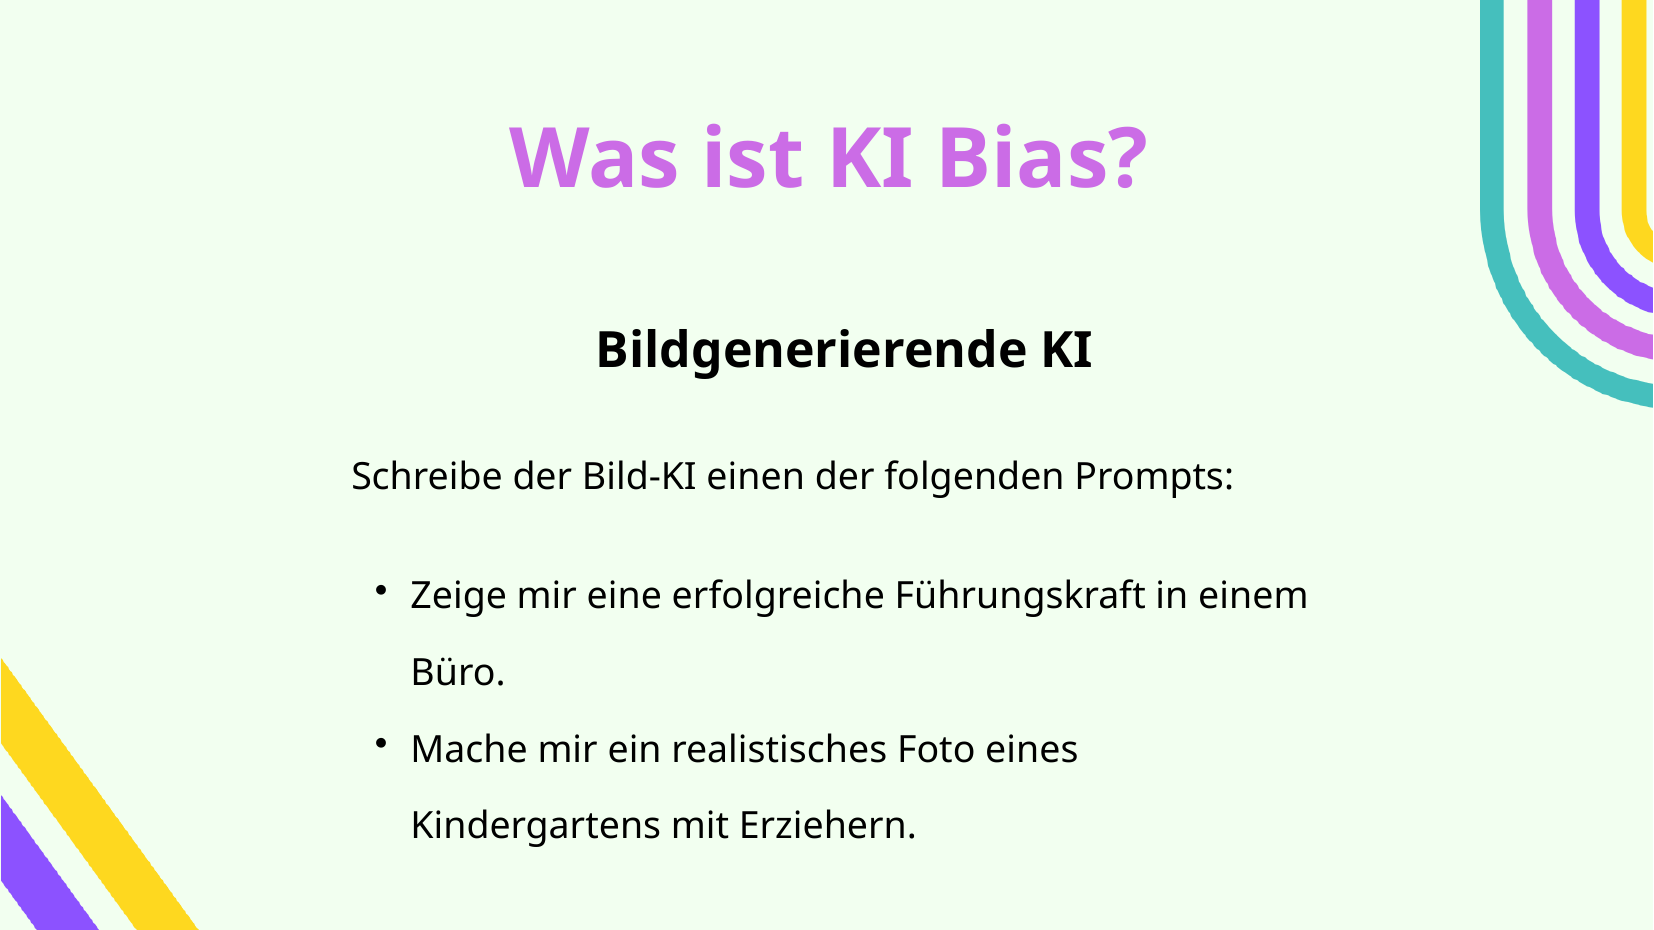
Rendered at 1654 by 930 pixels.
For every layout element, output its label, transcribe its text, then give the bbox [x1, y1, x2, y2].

text_box Bildgenerierende KI Schreibe der Bild-KI einen der folgenden Prompts: Zeige mir eine erfolgreiche Führungskraft in einem Büro. Mache mir ein realistisches Foto eines Kindergartens mit Erziehern. [301, 272, 1354, 930]
picture [1, 574, 301, 930]
text_box Was ist KI Bias? [220, 90, 1438, 257]
picture [1480, 0, 1653, 409]
